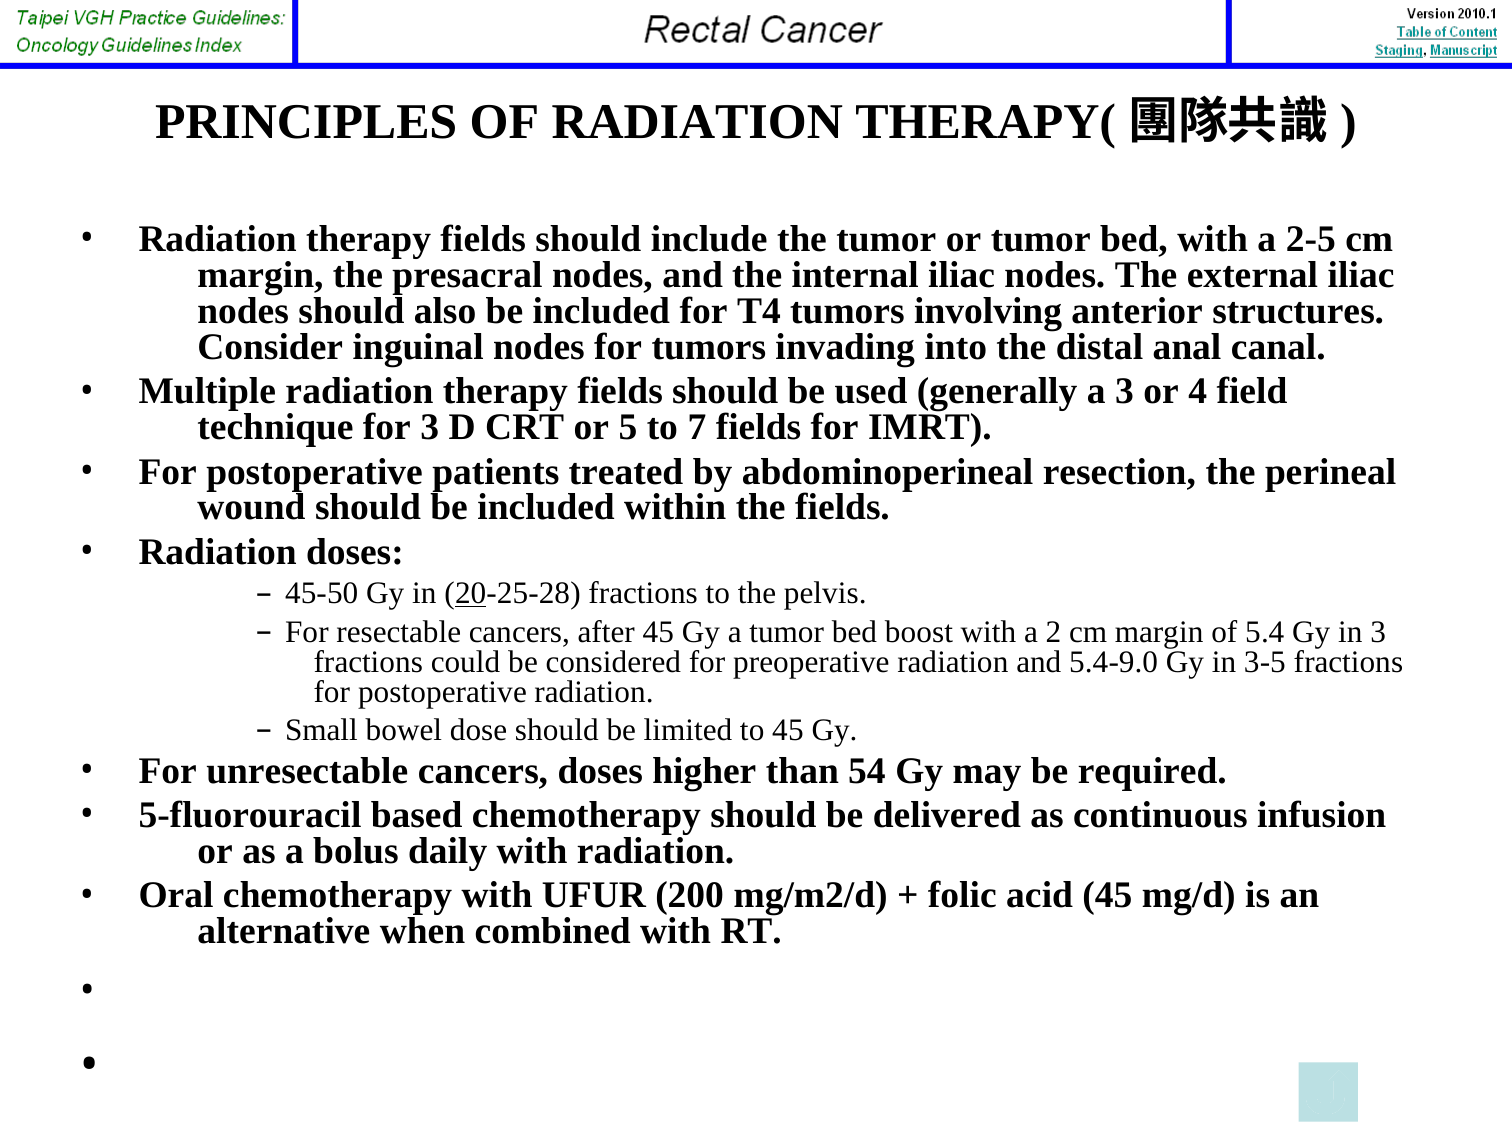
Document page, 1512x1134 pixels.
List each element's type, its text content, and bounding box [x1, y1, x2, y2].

list Radiation therapy fields should include the tumor or tumor bed, with a 2-5 cm margin, the presacral nodes, and the internal iliac nodes. The external iliac nodes should also be included for T4 tumors involving anterior structures. Consider inguinal nodes for tumors invading into the distal anal canal. Multiple radiation therapy fields should be used (generally a 3 or 4 field technique for 3 D CRT or 5 to 7 fields for IMRT). For postoperative patients treated by abdominoperineal resection, the perineal wound should be included within the fields. Radiation doses: 45-50 Gy in (20-25-28) fractions to the pelvis. For resectable cancers, after 45 Gy a tumor bed boost with a 2 cm margin of 5.4 Gy in 3 fractions could be considered for preoperative radiation and 5.4-9.0 Gy in 3-5 fractions for postoperative radiation. Small bowel dose should be limited to 45 Gy. For unresectable cancers, doses higher than 54 Gy may be required. 5-fluorouracil based chemotherapy should be delivered as continuous infusion or as a bolus daily with radiation. Oral chemotherapy with UFUR (200 mg/m2/d) + folic acid (45 mg/d) is an alternative when combined with RT. [64, 215, 1424, 1052]
title PRINCIPLES OF RADIATION THERAPY(團隊共識) [0, 70, 1512, 166]
